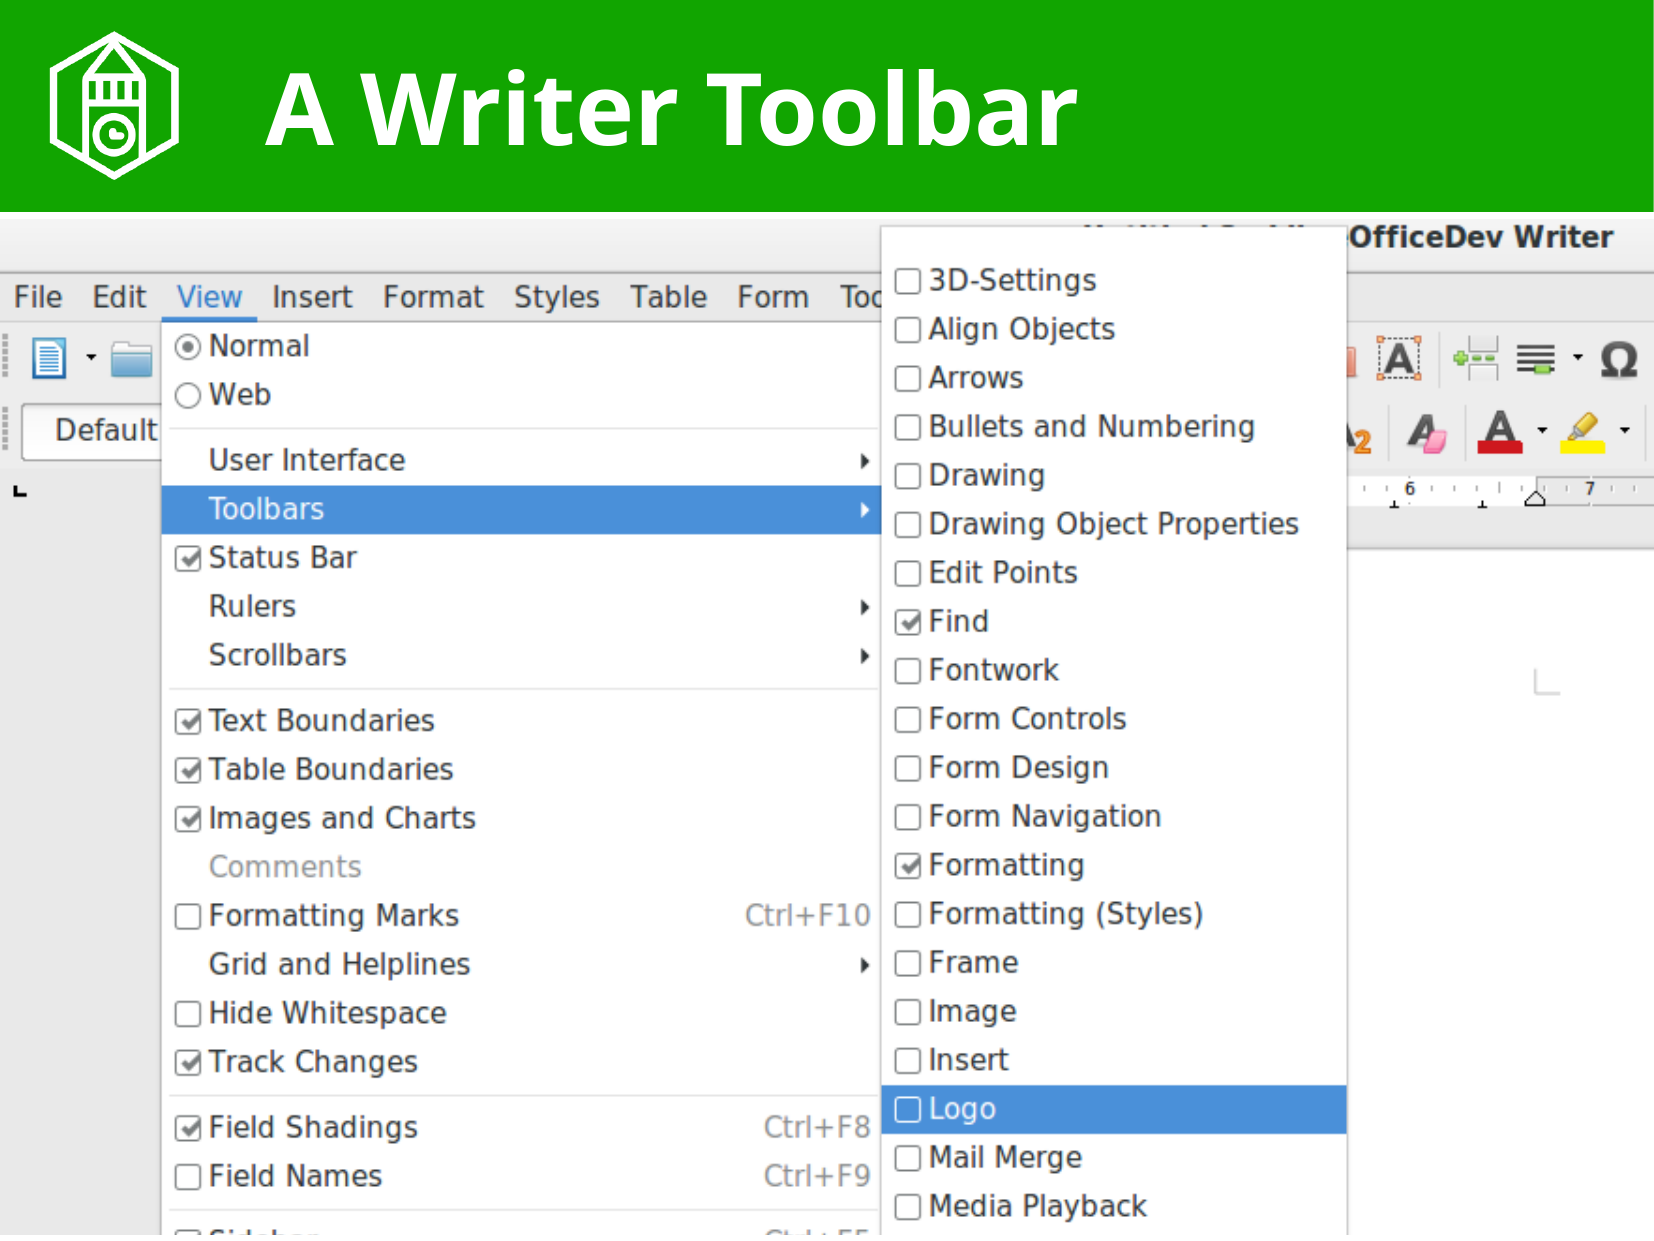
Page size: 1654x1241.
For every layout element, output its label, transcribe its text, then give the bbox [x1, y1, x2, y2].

title A Writer Toolbar [265, 3, 1366, 211]
picture [0, 0, 1654, 1241]
